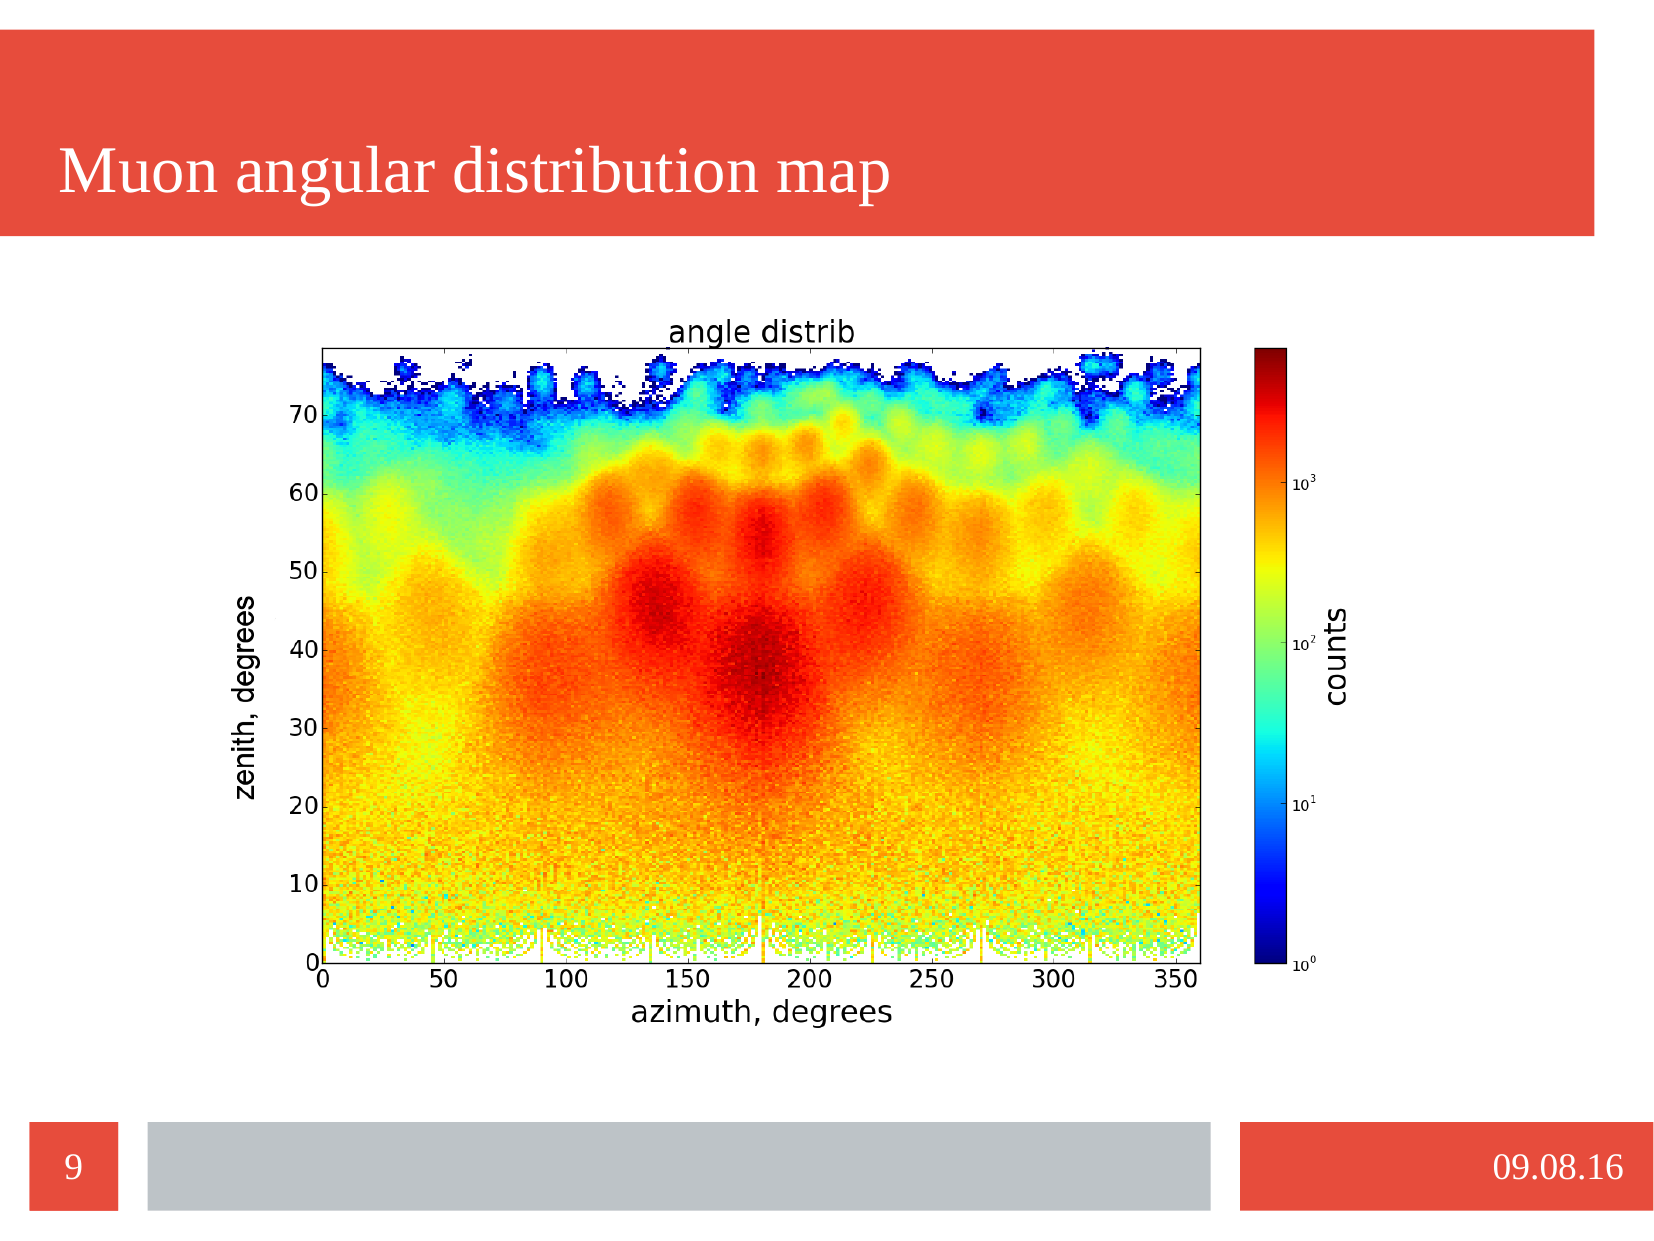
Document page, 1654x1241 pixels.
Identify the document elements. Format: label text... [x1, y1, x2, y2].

title Muon angular distribution map [59, 59, 1595, 207]
picture [145, 271, 1560, 1040]
